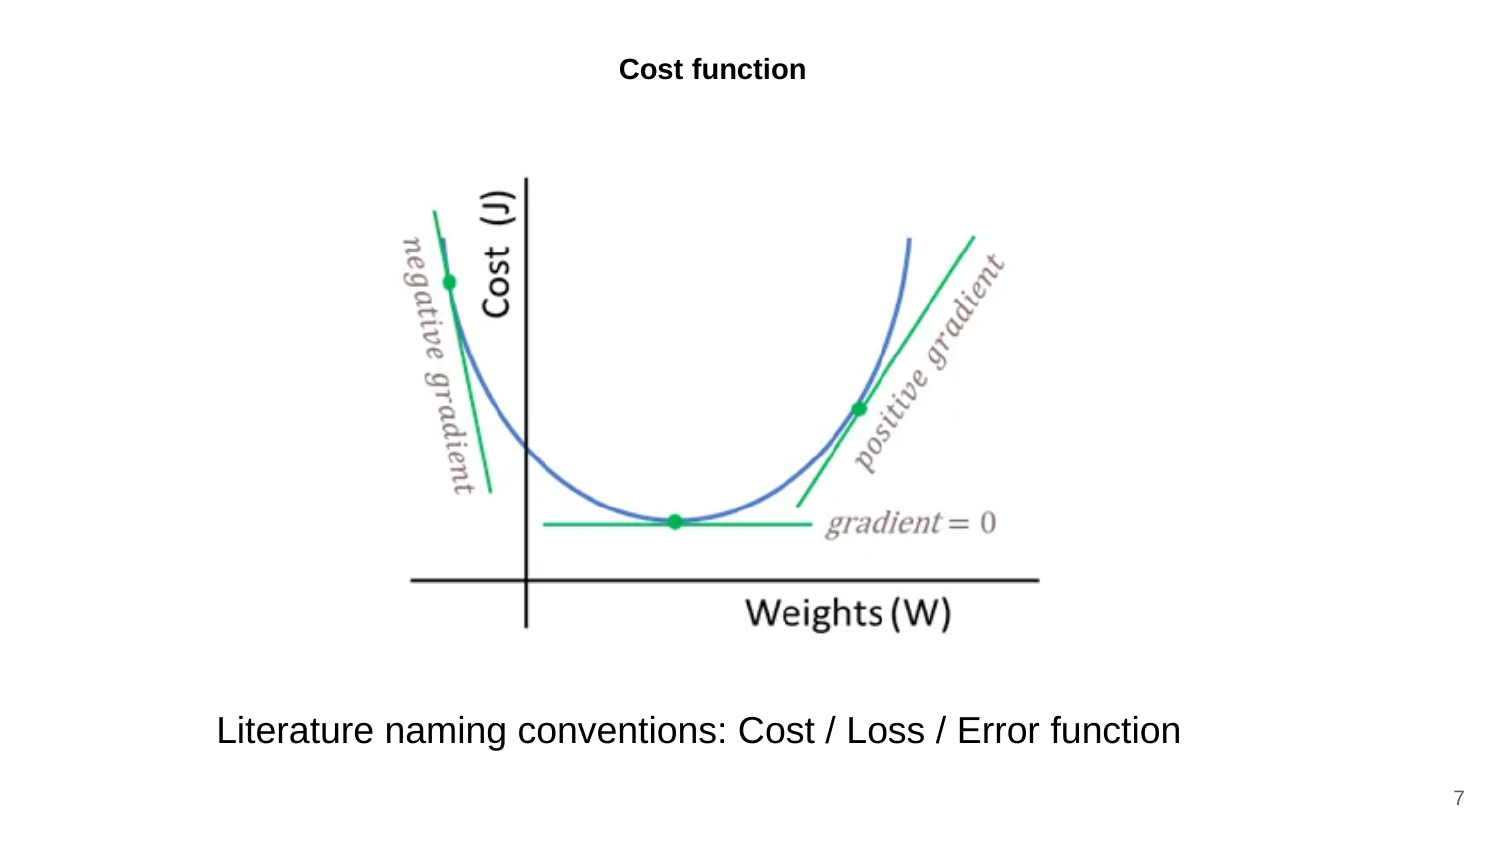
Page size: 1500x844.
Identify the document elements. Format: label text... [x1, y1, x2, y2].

text_box Cost function [604, 34, 851, 105]
text_box Literature naming conventions: Cost / Loss / Error function [201, 690, 1327, 765]
picture [354, 151, 1073, 661]
slide_number <number> [1389, 764, 1480, 830]
